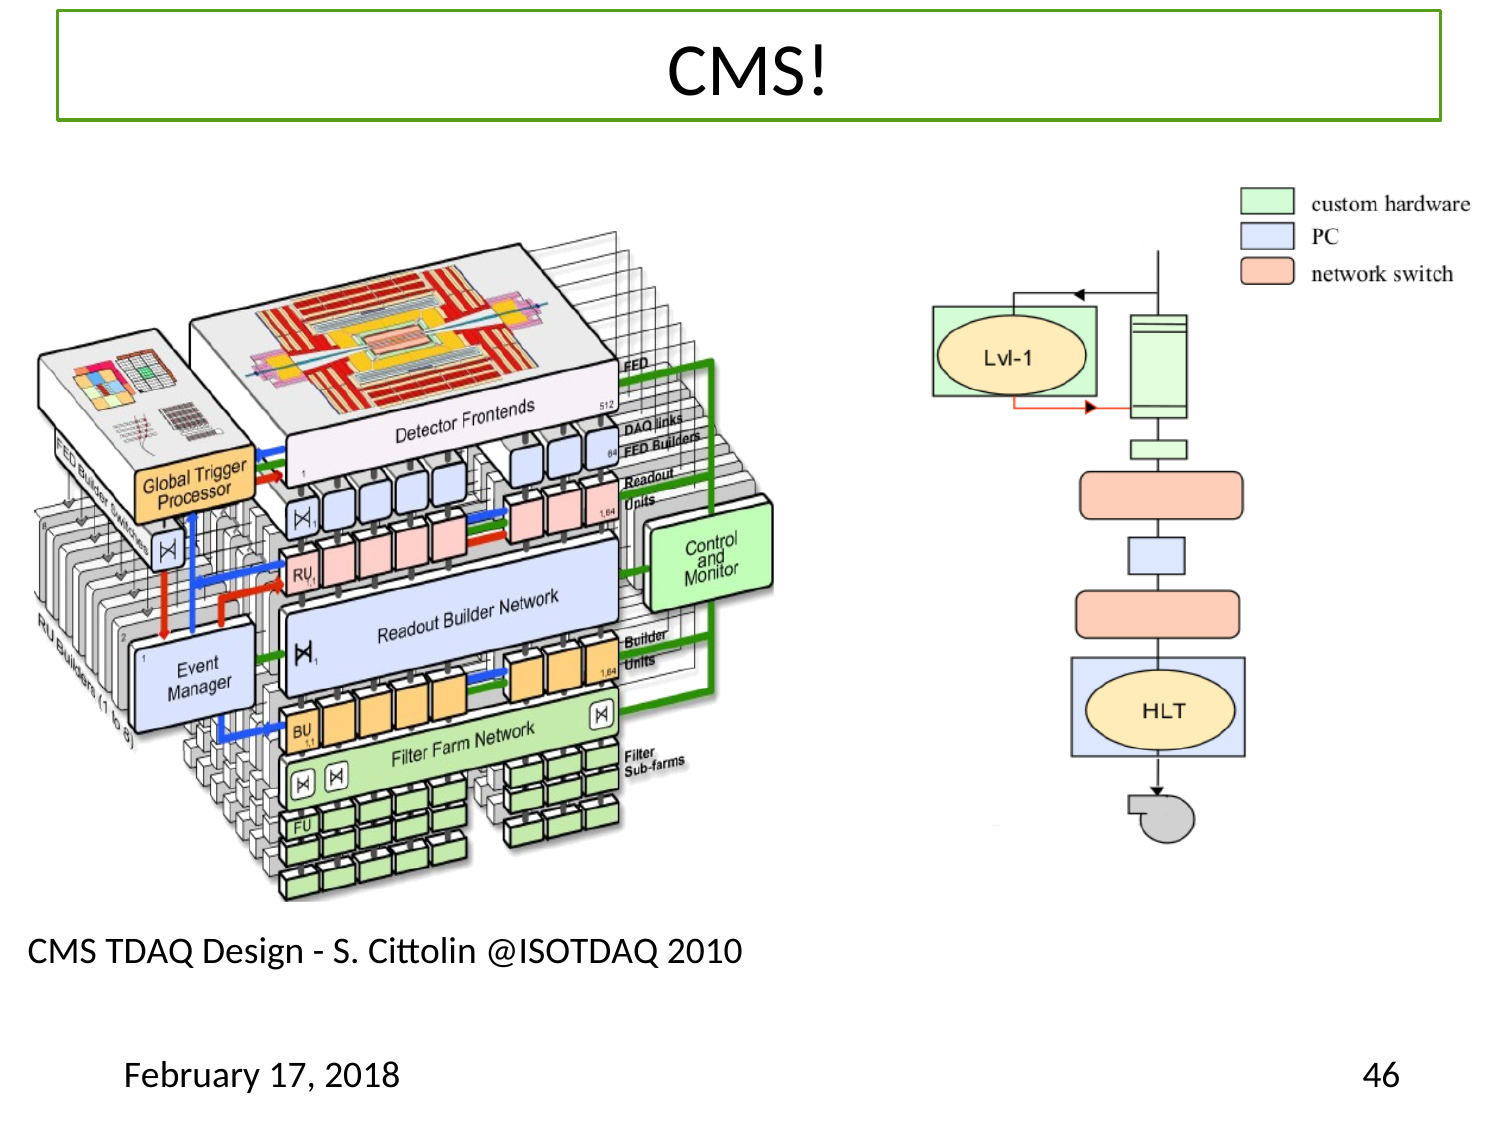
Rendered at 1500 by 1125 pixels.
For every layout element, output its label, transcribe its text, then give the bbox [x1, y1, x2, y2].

text_box CMS TDAQ Design - S. Cittolin @ISOTDAQ 2010 [12, 918, 887, 979]
picture [17, 170, 1473, 908]
title CMS! [57, 10, 1441, 121]
